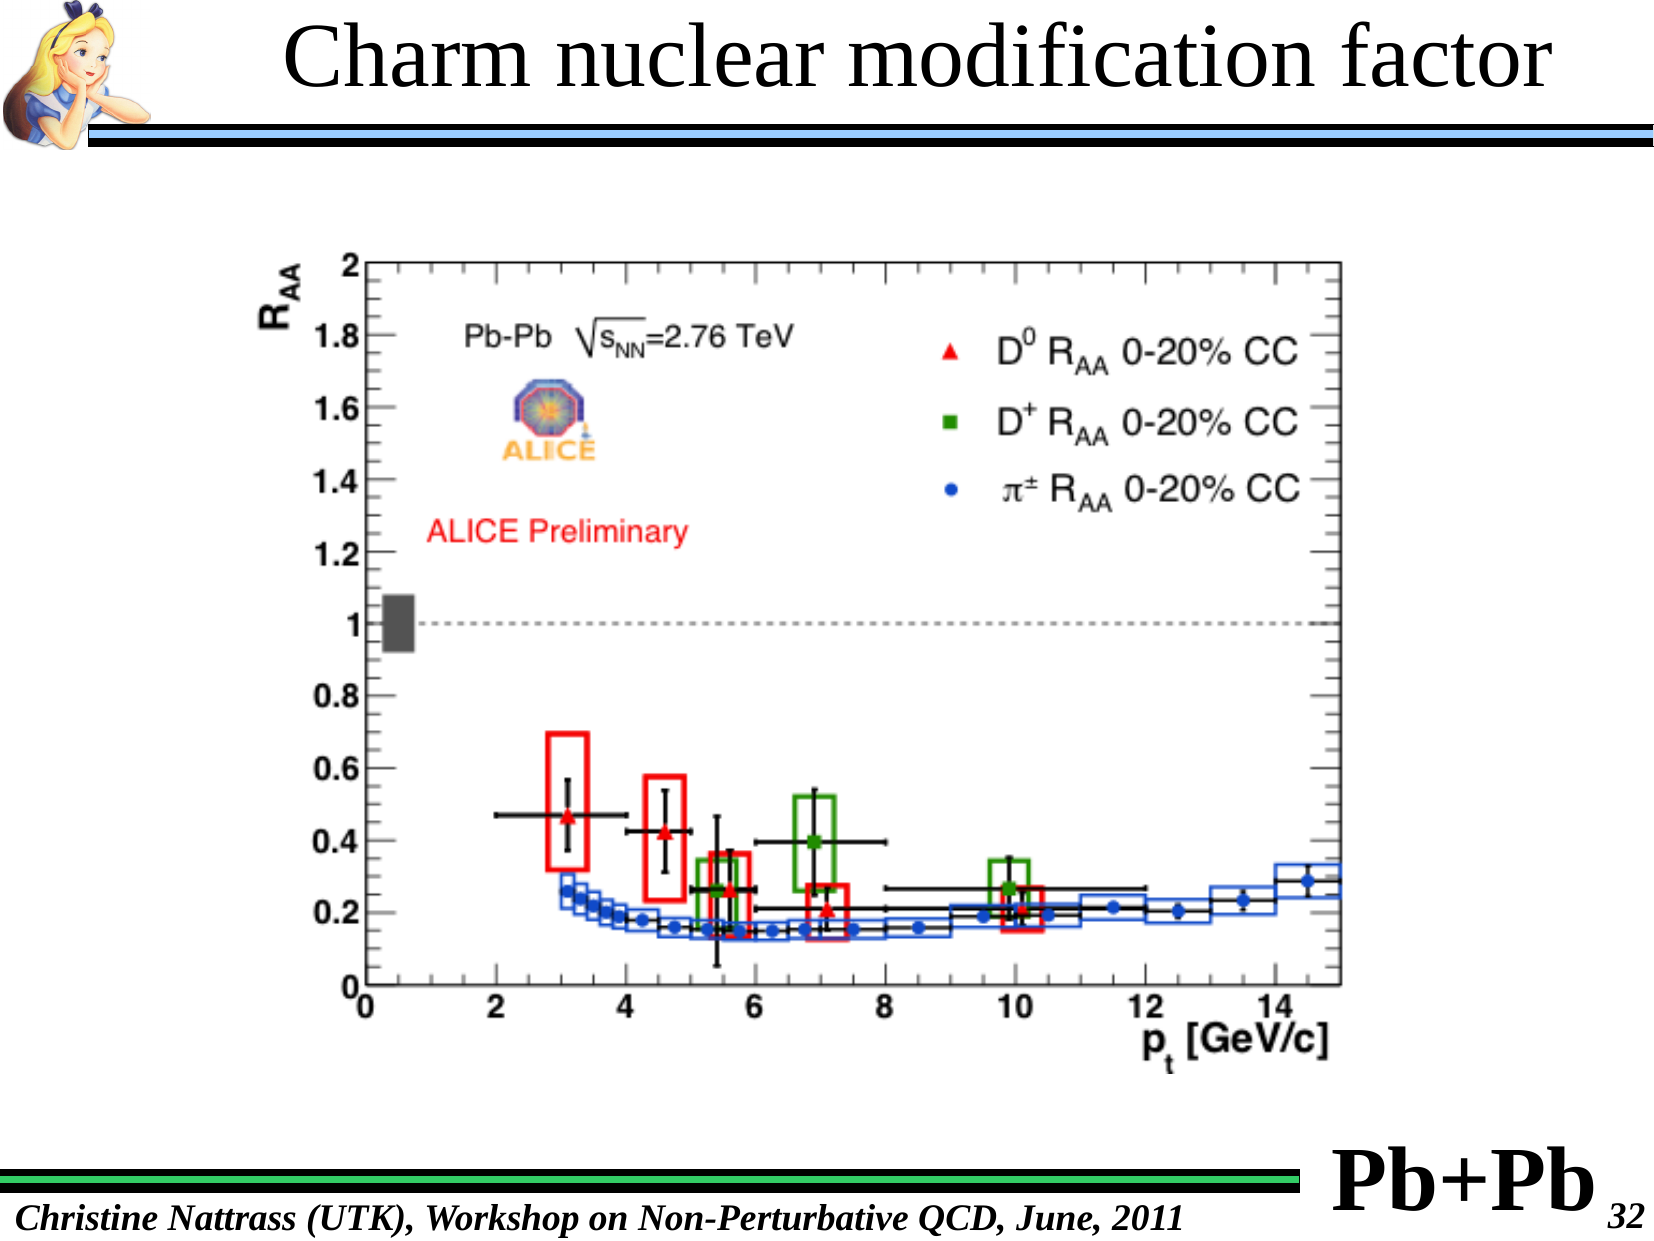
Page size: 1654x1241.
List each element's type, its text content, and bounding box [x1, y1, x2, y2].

picture [245, 187, 1463, 1074]
text_box Pb+Pb [1312, 1121, 1613, 1238]
picture [3, 0, 151, 150]
title Charm nuclear modification factor [225, 0, 1613, 107]
